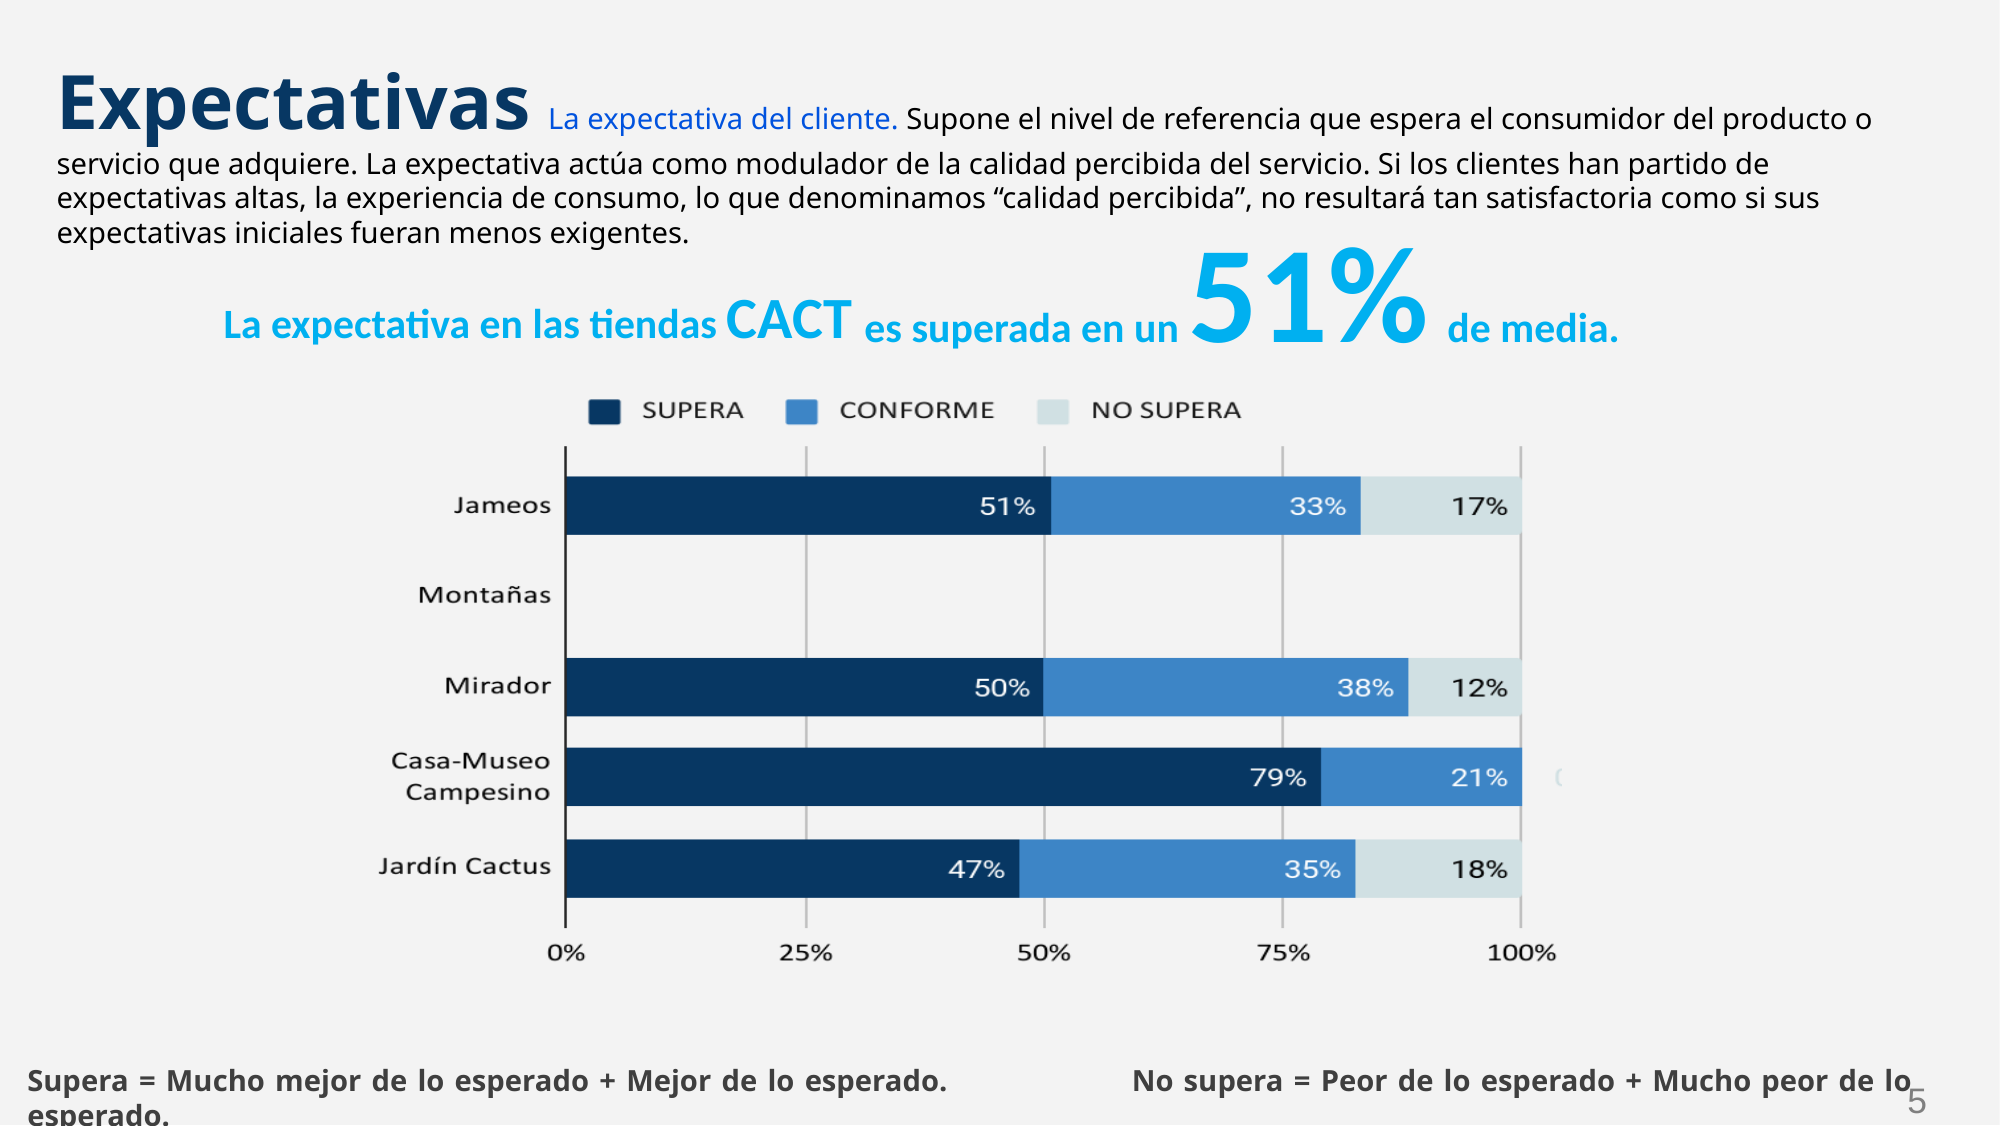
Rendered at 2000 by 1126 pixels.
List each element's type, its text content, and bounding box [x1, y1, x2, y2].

list Supera = Mucho mejor de lo esperado + Mejor de lo esperado. No supera = Peor de lo esperado + Mucho peor de lo esperado. [27, 1062, 1914, 1121]
picture [268, 368, 1562, 998]
text_box La expectativa en las tiendas CACT [208, 272, 787, 450]
text_box Expectativas La expectativa del cliente. Supone el nivel de referencia que espera el consumidor del producto o servicio que adquiere. La expectativa actúa como modulador de la calidad percibida del servicio. Si los clientes han partido de expectativas altas, la experiencia de consumo, lo que denominamos “calidad percibida”, no resultará tan satisfactoria como si sus expectativas iniciales fueran menos exigentes. [38, 0, 1938, 305]
text_box es superada en un 51% de media. [787, 197, 2000, 379]
slide_number <number> [1478, 1069, 1945, 1126]
